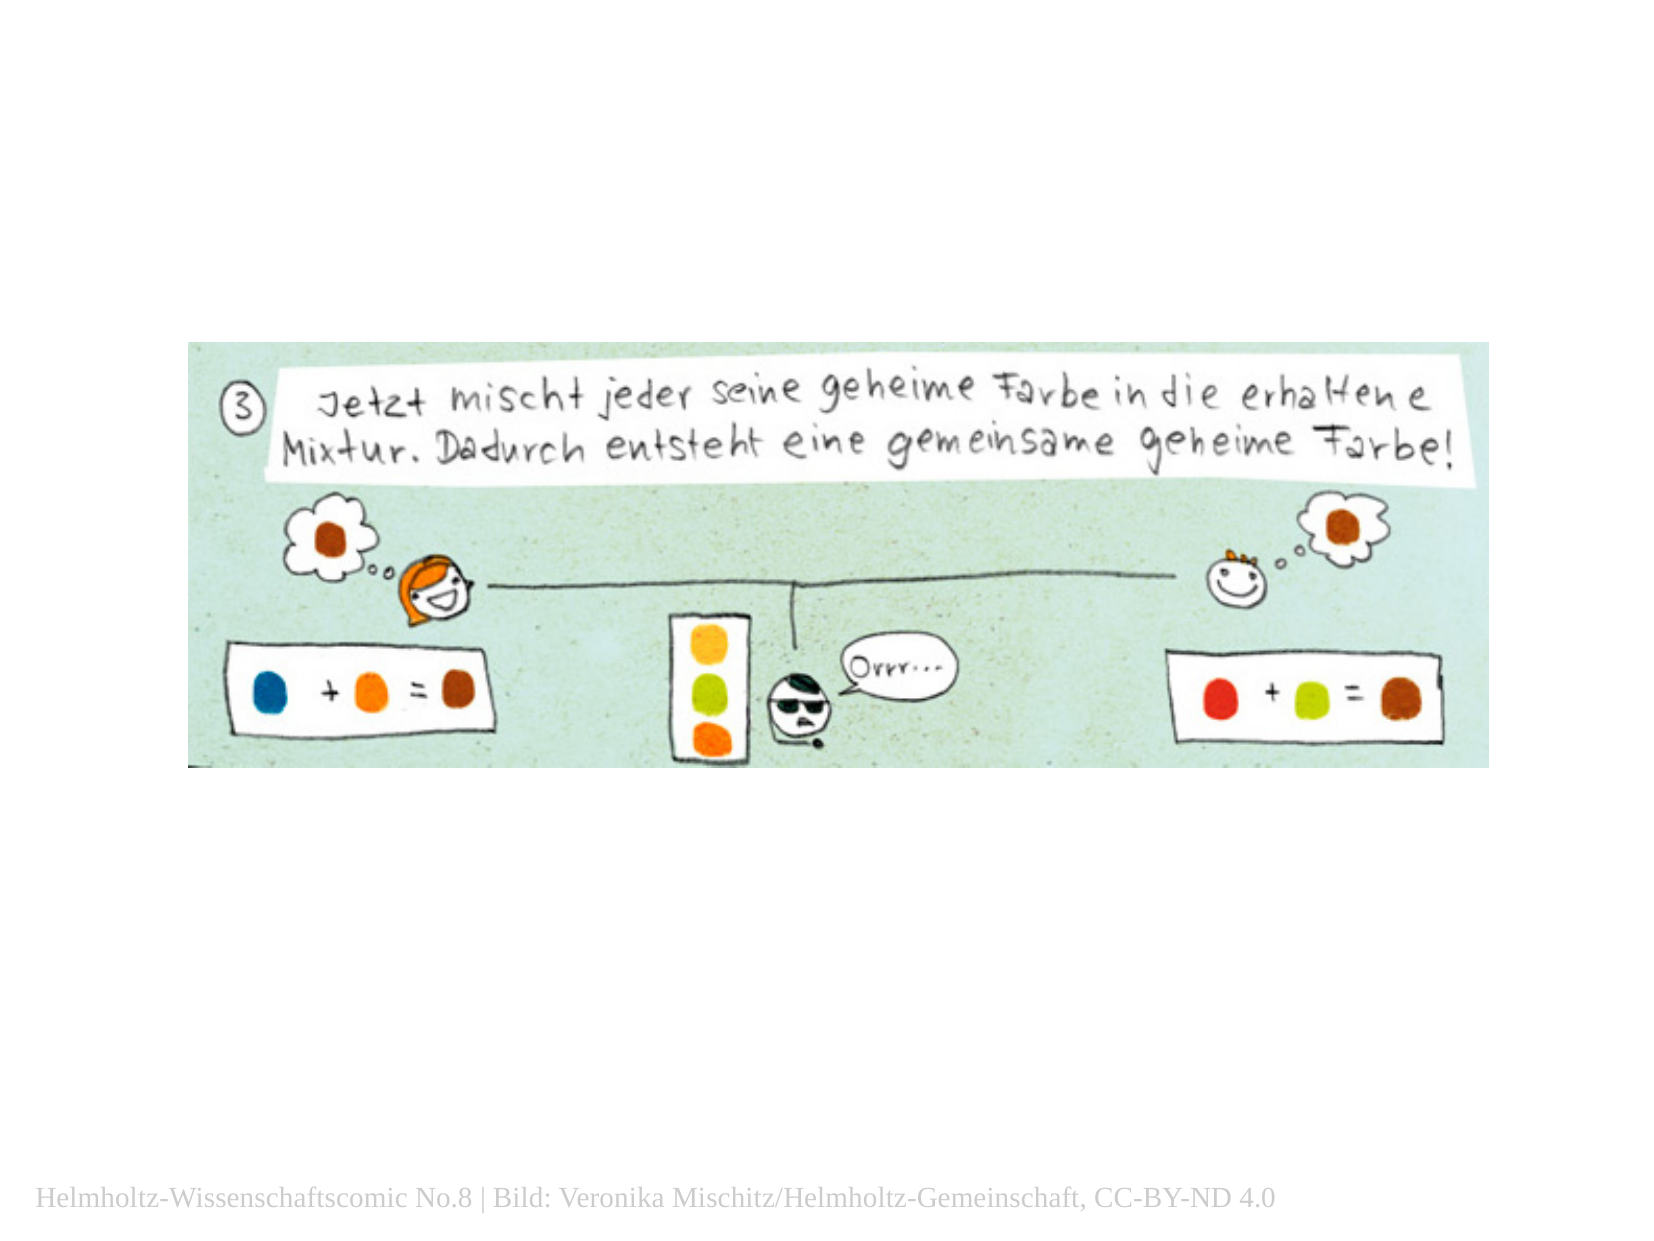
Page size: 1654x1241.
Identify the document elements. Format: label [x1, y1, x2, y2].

picture [188, 342, 1489, 768]
